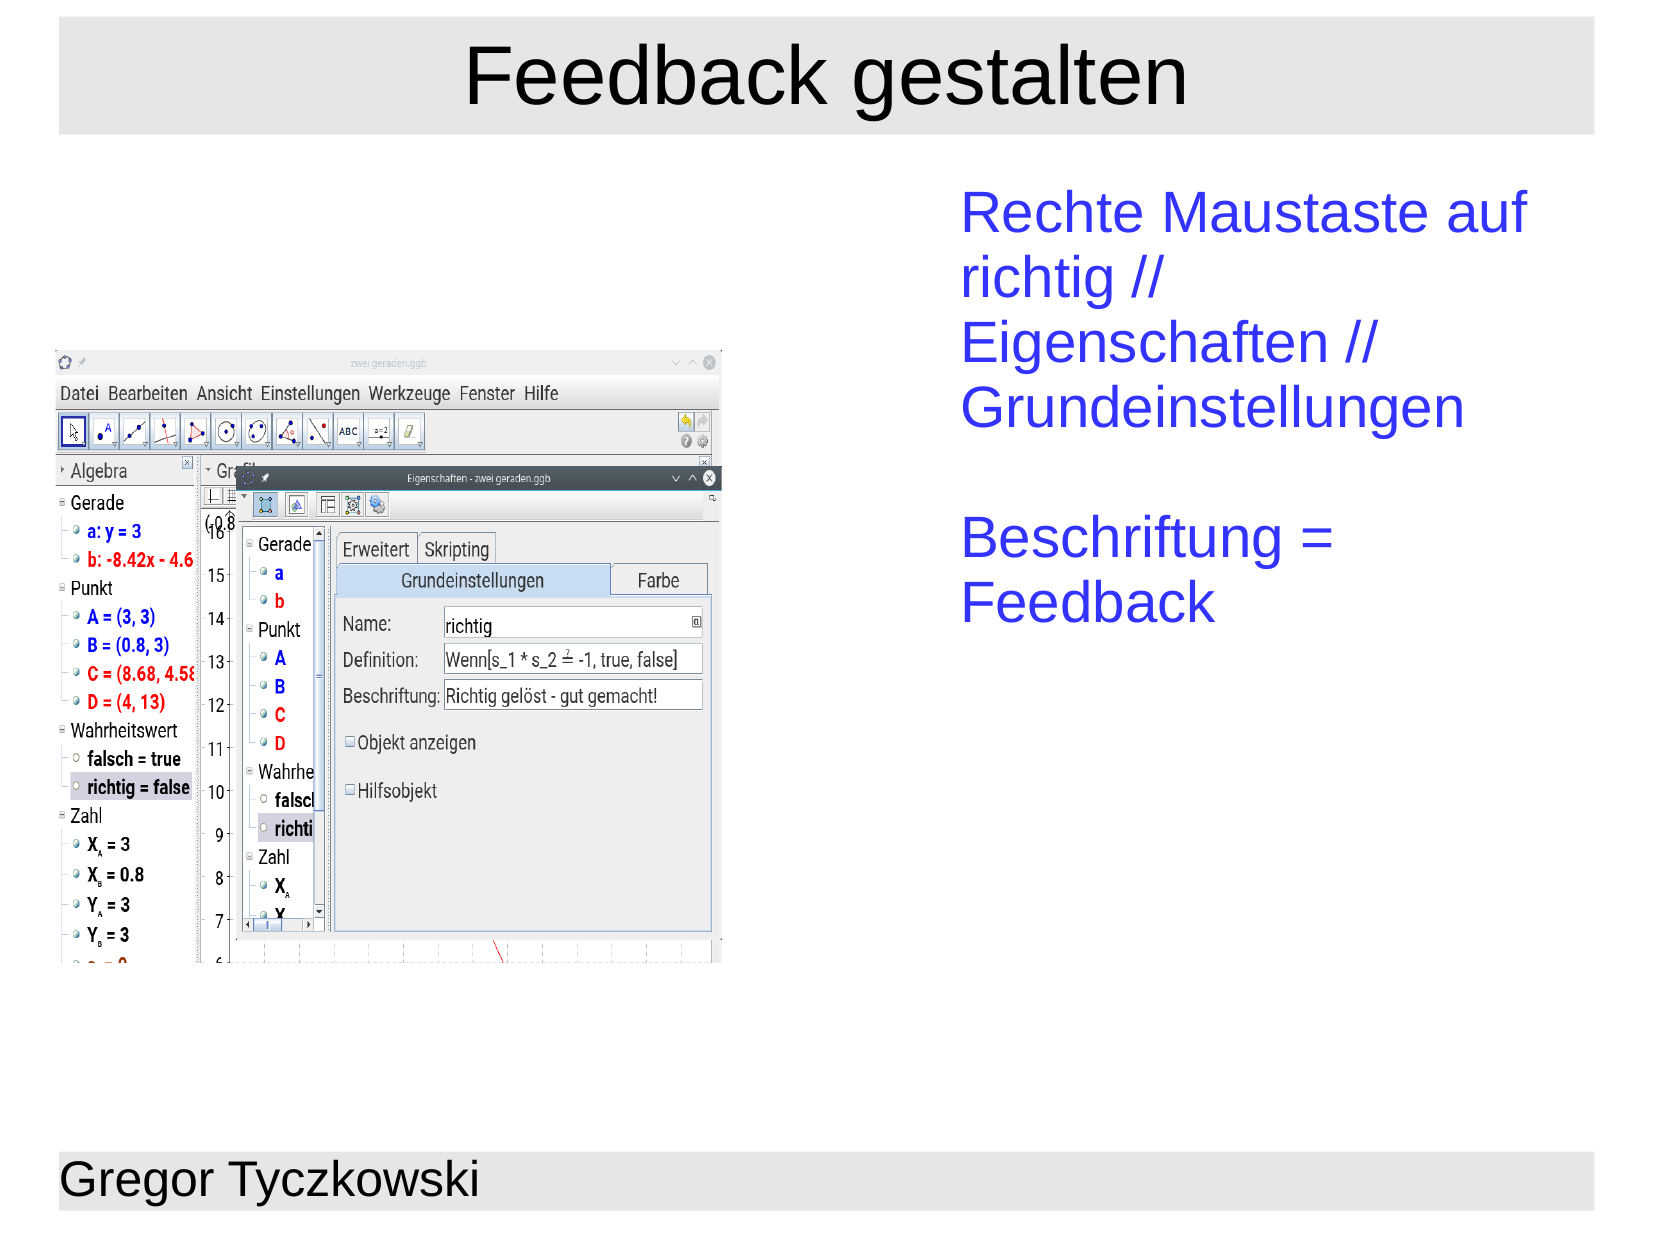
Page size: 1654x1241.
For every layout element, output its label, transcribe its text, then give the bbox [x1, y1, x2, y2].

text_box Rechte Maustaste auf richtig // Eigenschaften // Grundeinstellungen Beschriftung = Feedback [945, 172, 1590, 1110]
picture [55, 350, 722, 963]
list Gregor Tyczkowski [59, 1151, 1595, 1211]
title Feedback gestalten [59, 16, 1595, 135]
